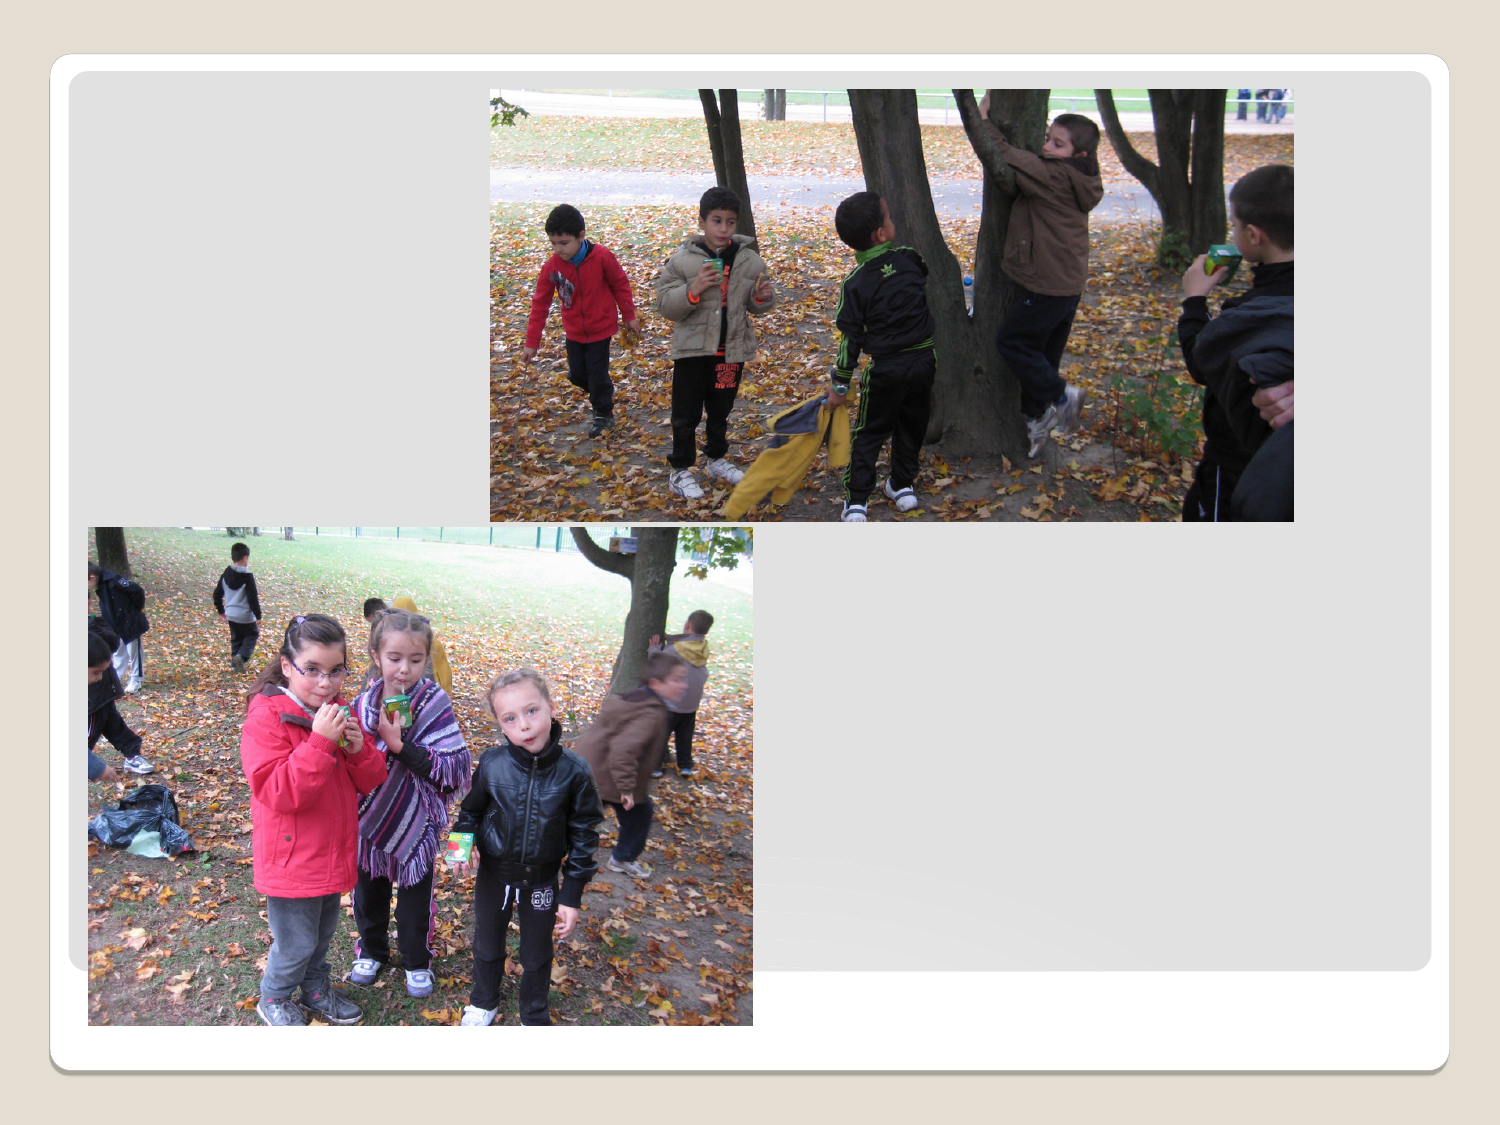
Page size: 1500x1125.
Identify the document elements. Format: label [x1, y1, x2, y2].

picture [490, 90, 1294, 522]
picture [88, 527, 753, 1026]
